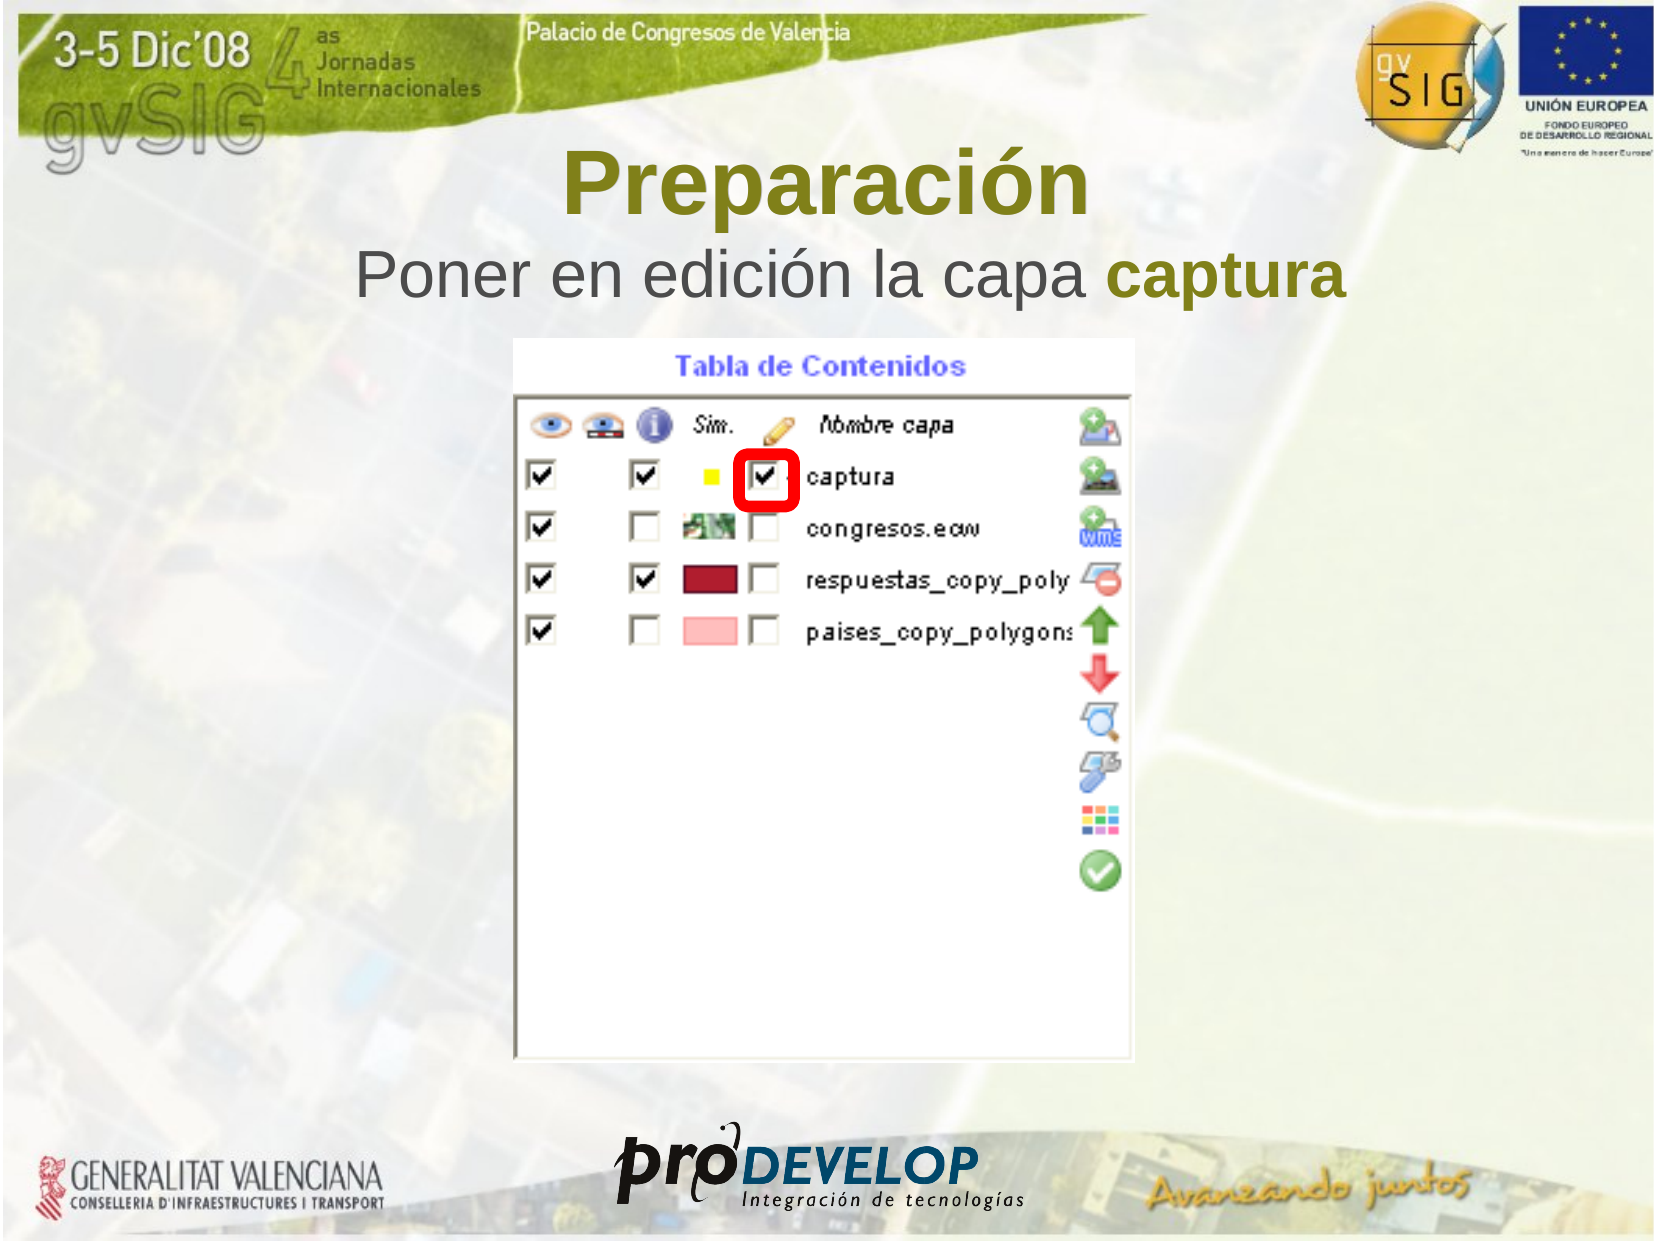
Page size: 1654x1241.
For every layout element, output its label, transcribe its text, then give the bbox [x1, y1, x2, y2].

list Poner en edición la capa captura [118, 237, 1565, 331]
title Preparación [82, 78, 1571, 287]
picture [3, 0, 1654, 1241]
